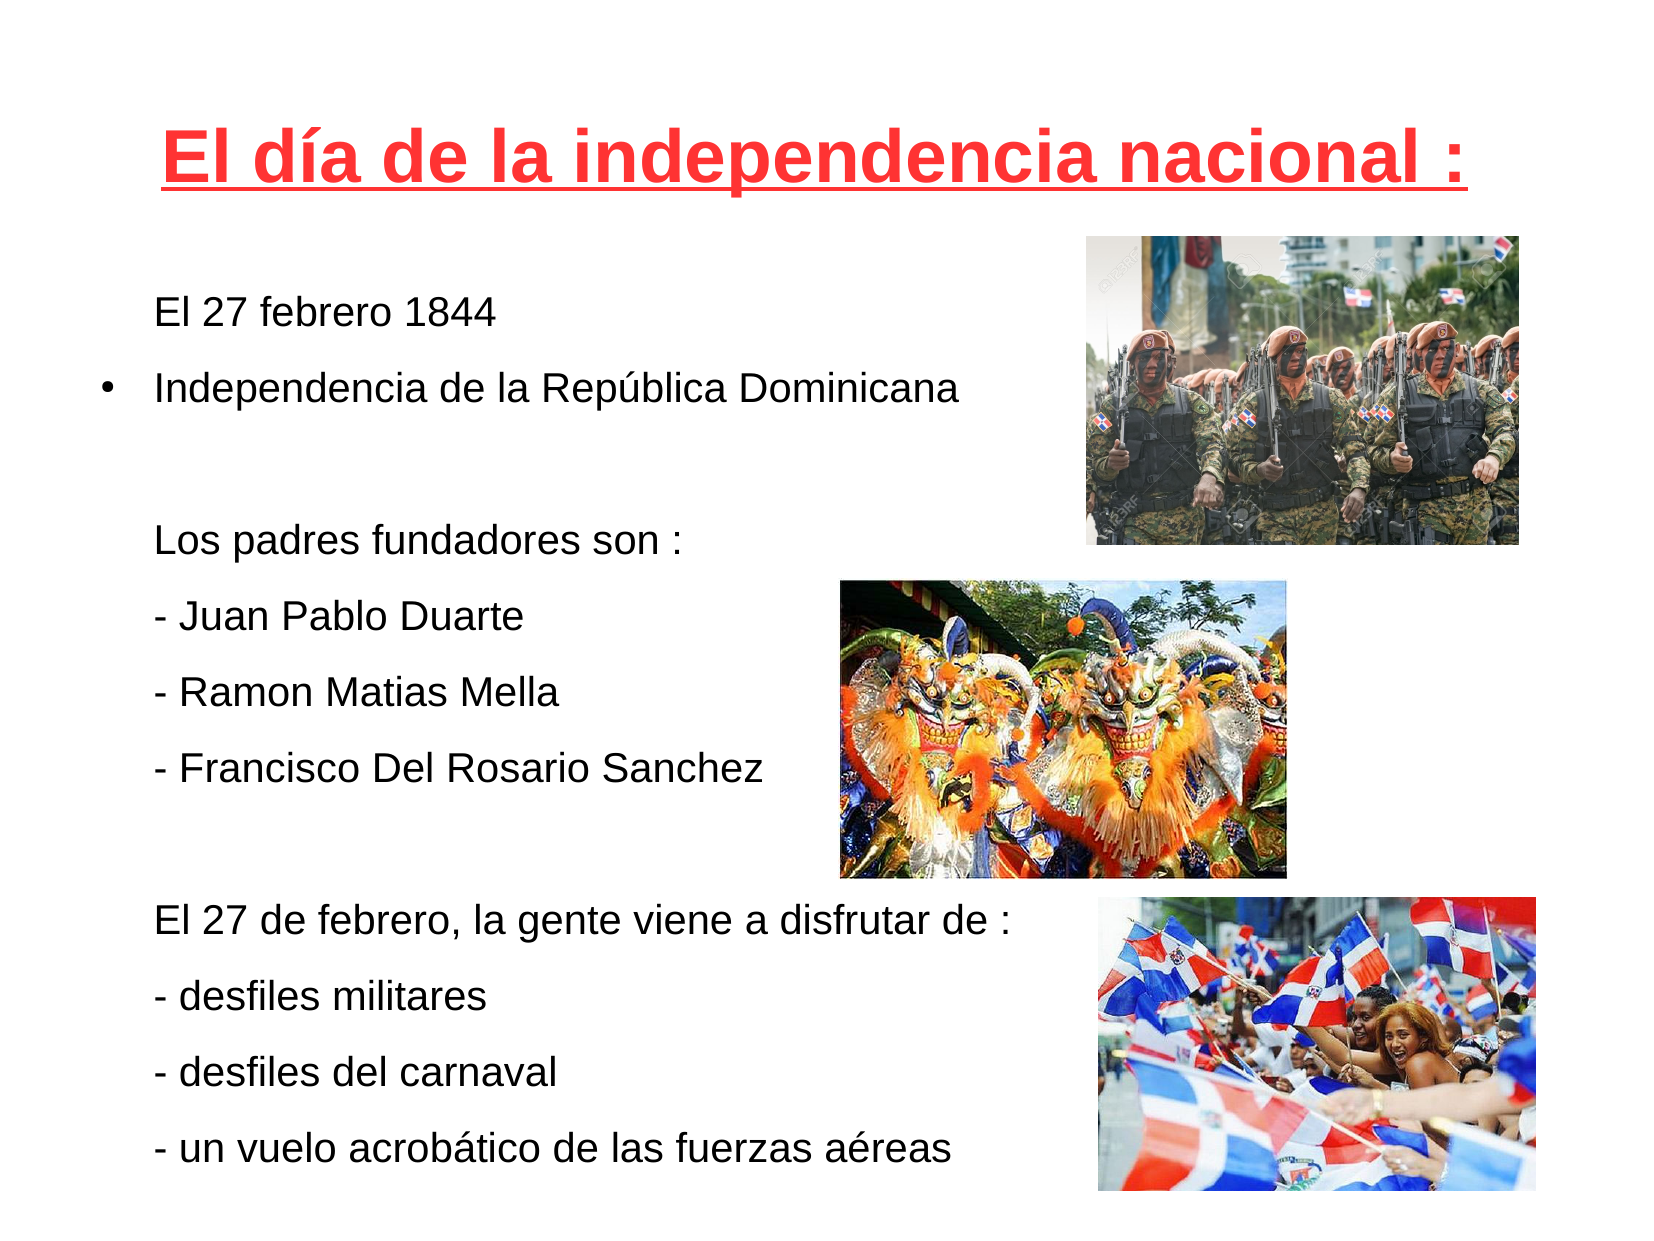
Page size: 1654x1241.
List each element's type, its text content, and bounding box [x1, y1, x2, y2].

title El día de la independencia nacional : [70, 52, 1560, 260]
list El 27 febrero 1844 Independencia de la República Dominicana Los padres fundadores son : - Juan Pablo Duarte - Ramon Matias Mella - Francisco Del Rosario Sanchez El 27 de febrero, la gente viene a disfrutar de : - desfiles militares - desfiles del carnaval - un vuelo acrobático de las fuerzas aéreas [82, 212, 1477, 1217]
picture [1098, 897, 1536, 1191]
picture [838, 578, 1288, 880]
picture [1086, 236, 1519, 545]
